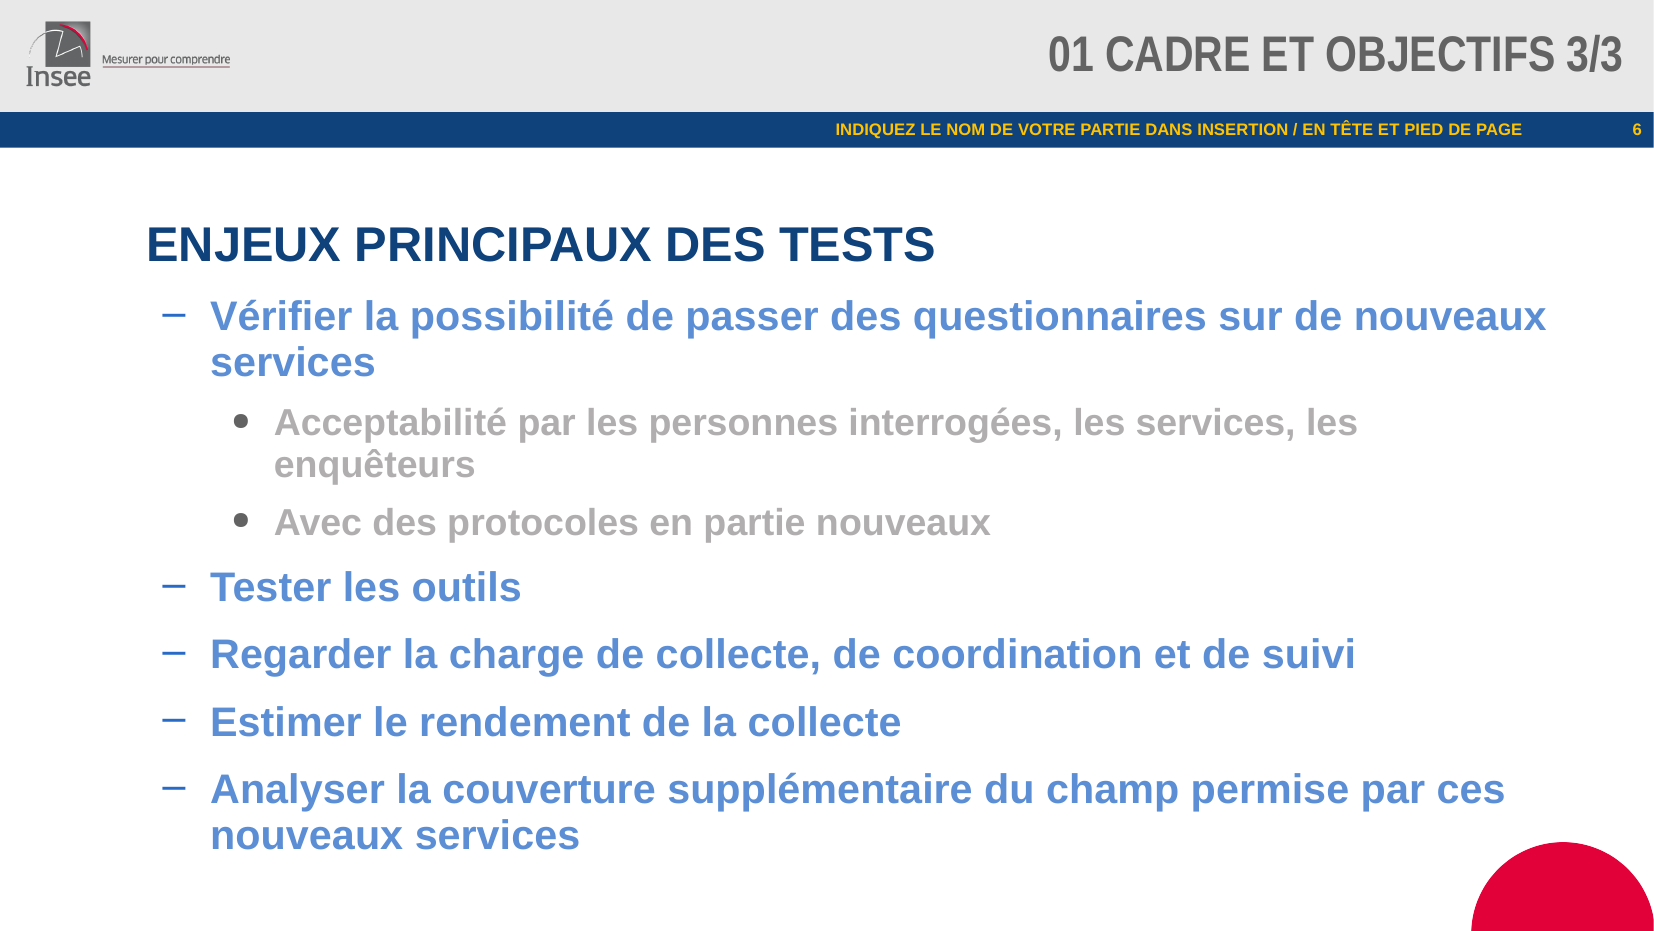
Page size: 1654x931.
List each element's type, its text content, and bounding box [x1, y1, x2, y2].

picture [23, 0, 230, 89]
picture [1471, 842, 1654, 931]
title 01 cadre et objectifs 3/3 [265, 0, 1625, 107]
list Enjeux principaux des tests Vérifier la possibilité de passer des questionnaires sur de nouveaux services Acceptabilité par les personnes interrogées, les services, les enquêteurs Avec des protocoles en partie nouveaux Tester les outils Regarder la charge de collecte, de coordination et de suivi Estimer le rendement de la collecte Analyser la couverture supplémentaire du champ permise par ces nouveaux services [82, 217, 1571, 861]
